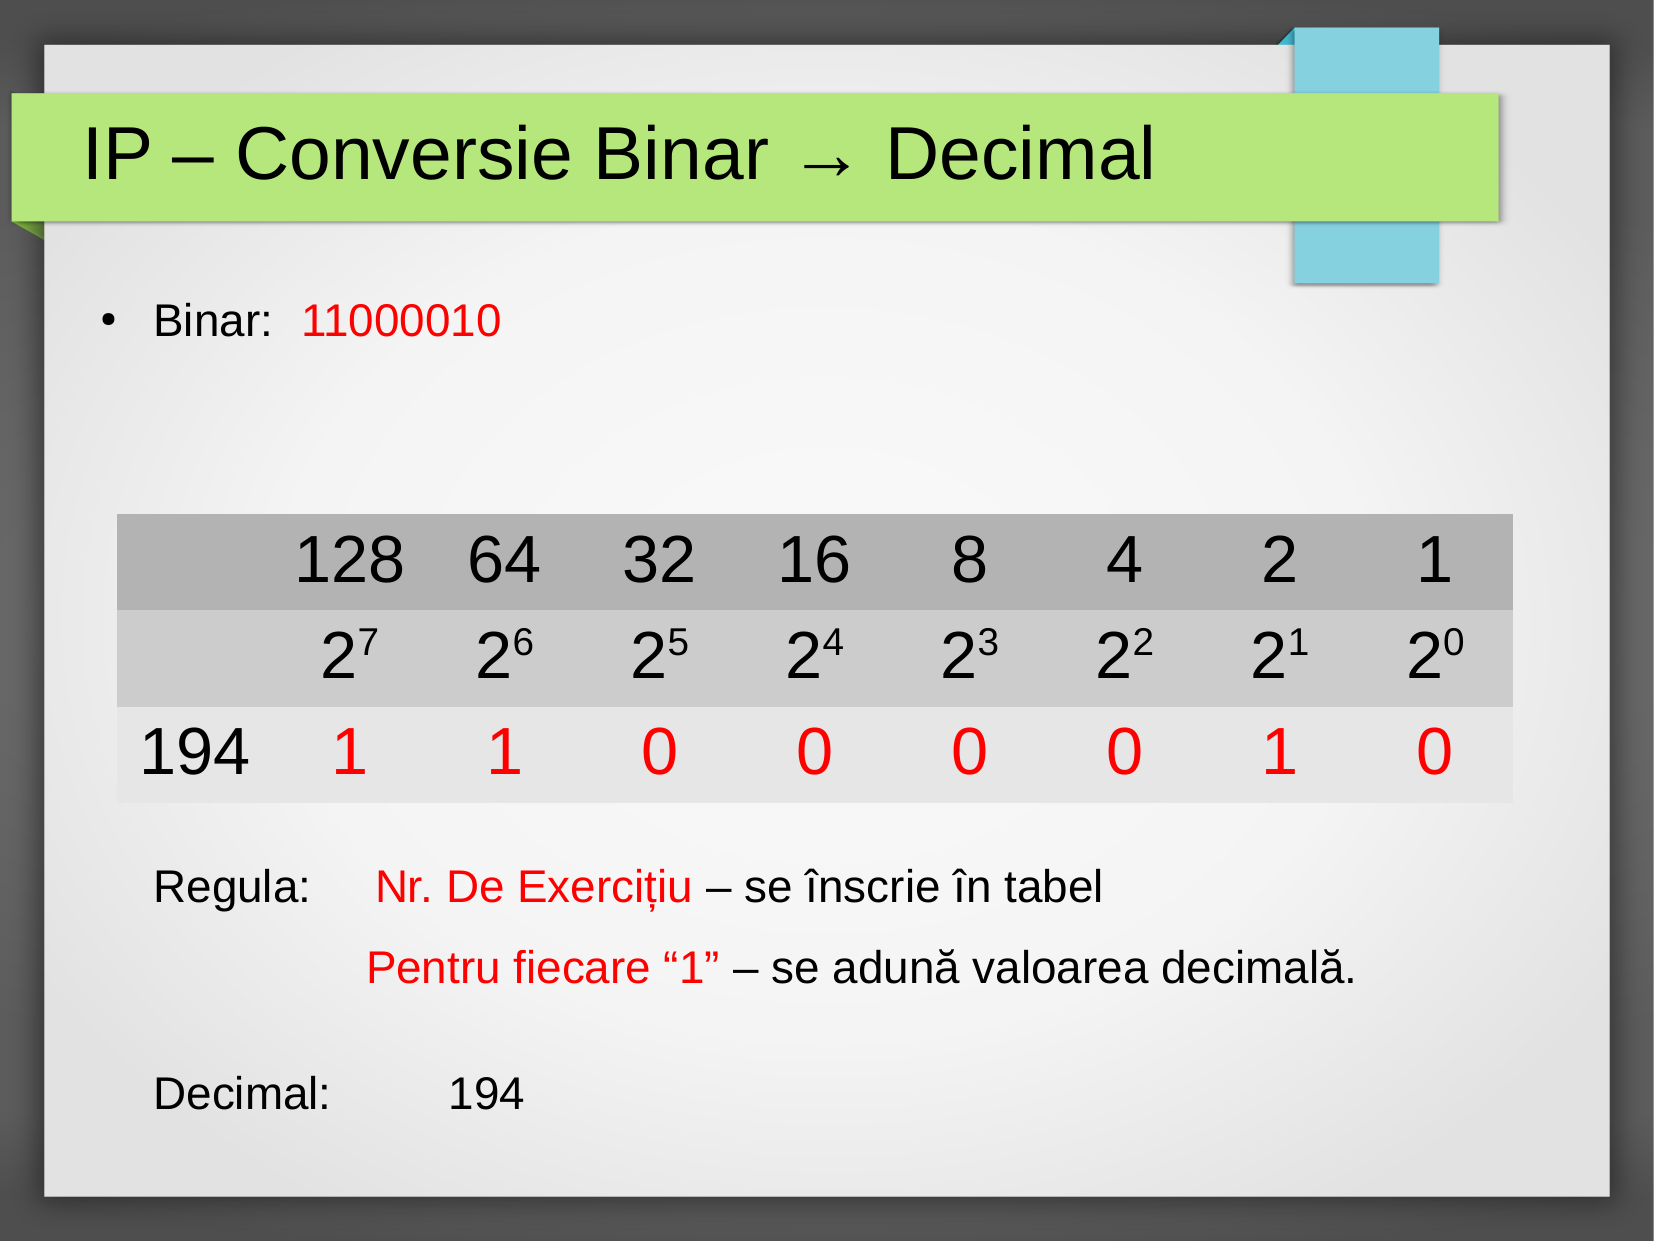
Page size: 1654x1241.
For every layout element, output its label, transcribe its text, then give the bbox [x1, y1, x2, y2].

table_cell 21 [1203, 610, 1358, 707]
table_cell 22 [1048, 610, 1203, 707]
table_cell 0 [582, 707, 737, 803]
table_cell 1 [272, 707, 427, 803]
list Binar: 11000010 Regula: Nr. De Exercițiu – se înscrie în tabel Pentru fiecare “1” – se adună valoarea decimală. Decimal: 194 [82, 295, 1571, 1152]
table_cell 20 [1358, 610, 1513, 707]
table_cell 1 [1203, 707, 1358, 803]
table_cell 25 [582, 610, 737, 707]
table_cell 1 [427, 707, 582, 803]
title IP – Conversie Binar → Decimal [82, 94, 1264, 213]
table_cell [117, 610, 272, 707]
table_cell 194 [117, 707, 272, 803]
table_header 1 [1358, 514, 1513, 610]
table_cell 24 [737, 610, 893, 707]
table_header [117, 514, 272, 610]
table_cell 0 [737, 707, 893, 803]
table_cell 0 [1358, 707, 1513, 803]
table_cell 23 [893, 610, 1048, 707]
table_header 2 [1203, 514, 1358, 610]
table_header 8 [893, 514, 1048, 610]
table_header 16 [737, 514, 893, 610]
table_header 32 [582, 514, 737, 610]
table_cell 0 [1048, 707, 1203, 803]
table_cell 26 [427, 610, 582, 707]
table_header 4 [1048, 514, 1203, 610]
table_header 128 [272, 514, 427, 610]
table_cell 0 [893, 707, 1048, 803]
table_cell 27 [272, 610, 427, 707]
table_header 64 [427, 514, 582, 610]
picture [0, 0, 1654, 1241]
